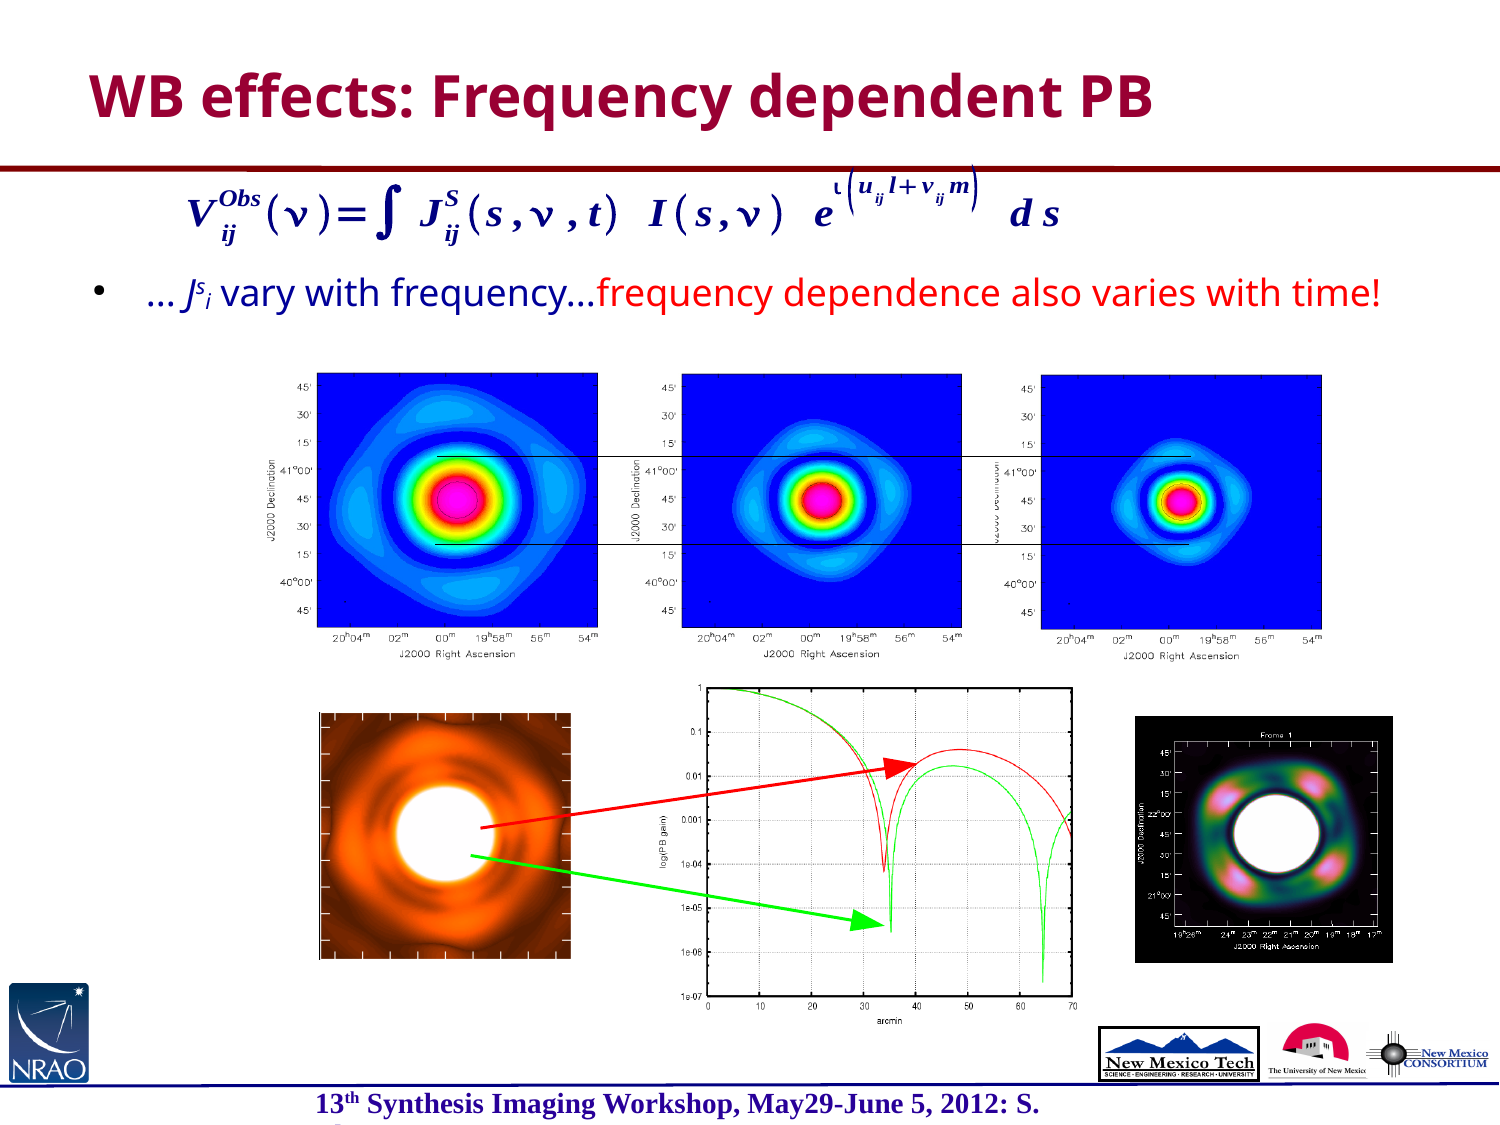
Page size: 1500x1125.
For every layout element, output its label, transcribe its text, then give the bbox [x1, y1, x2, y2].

picture [0, 0, 1500, 166]
title WB effects: Frequency dependent PB [75, 33, 1426, 157]
chart [174, 161, 1070, 250]
list ... Jsi vary with frequency...frequency dependence also varies with time! [75, 179, 1483, 453]
picture [0, 172, 1500, 1125]
picture [1101, 1029, 1257, 1079]
